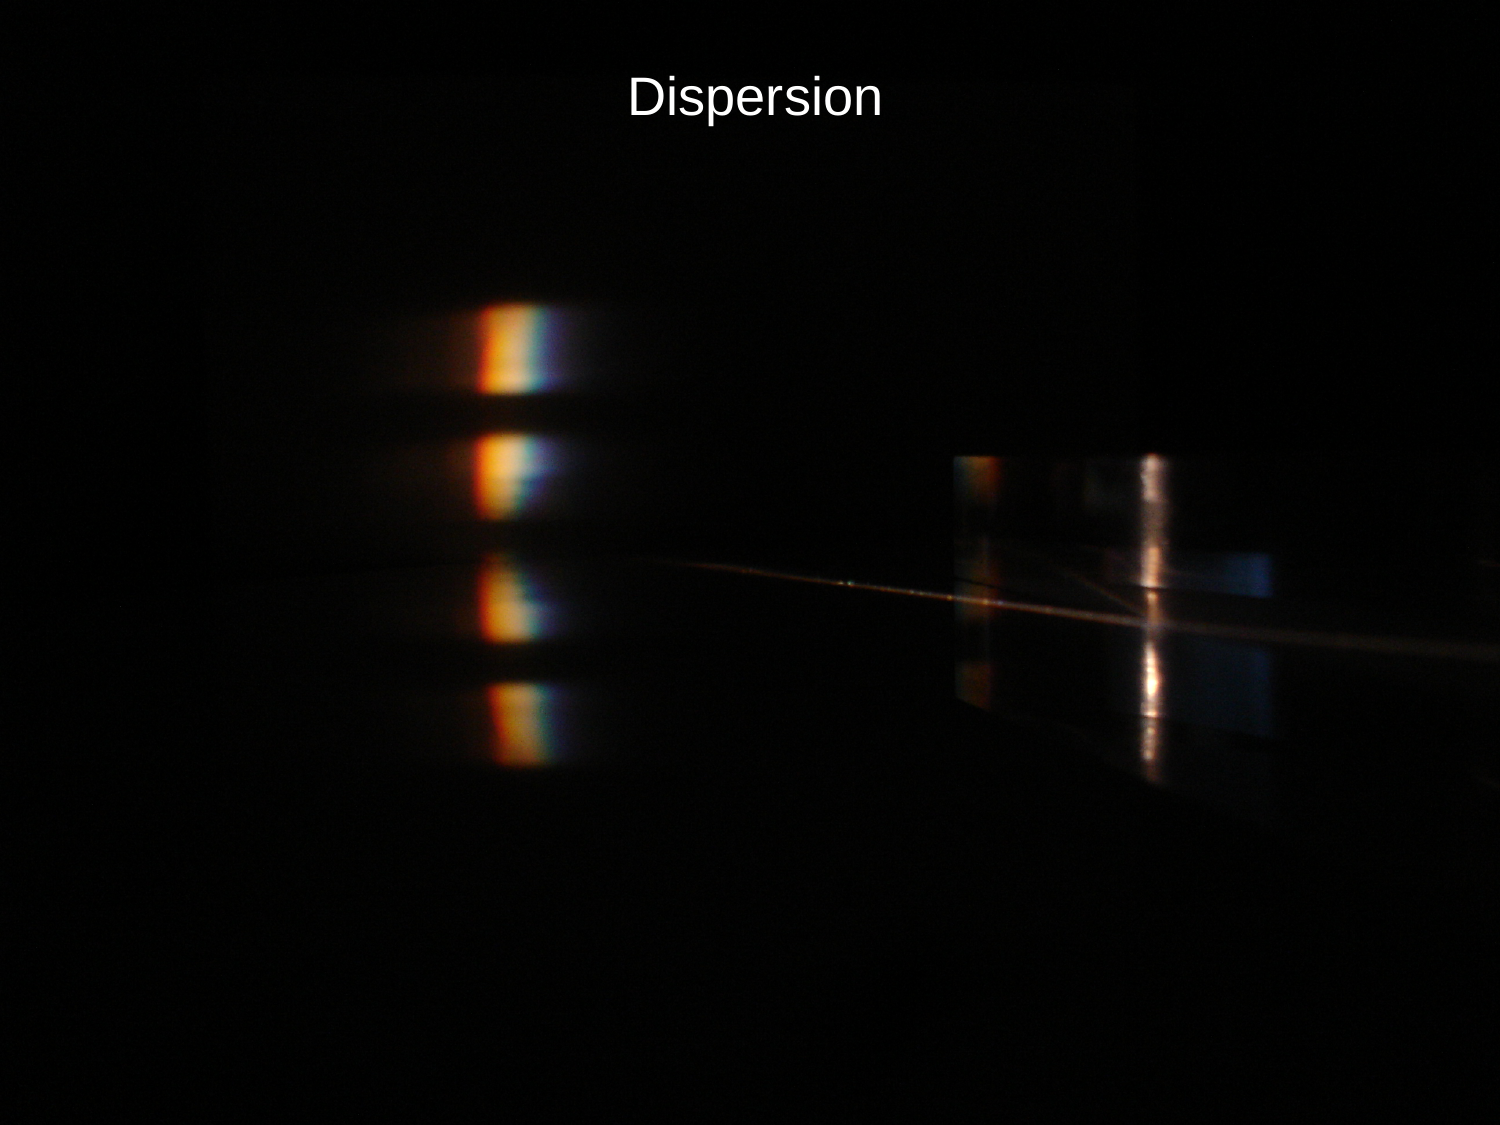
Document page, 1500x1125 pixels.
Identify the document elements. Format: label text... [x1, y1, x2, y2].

title Dispersion [118, 0, 1394, 194]
picture [0, 0, 1500, 1125]
